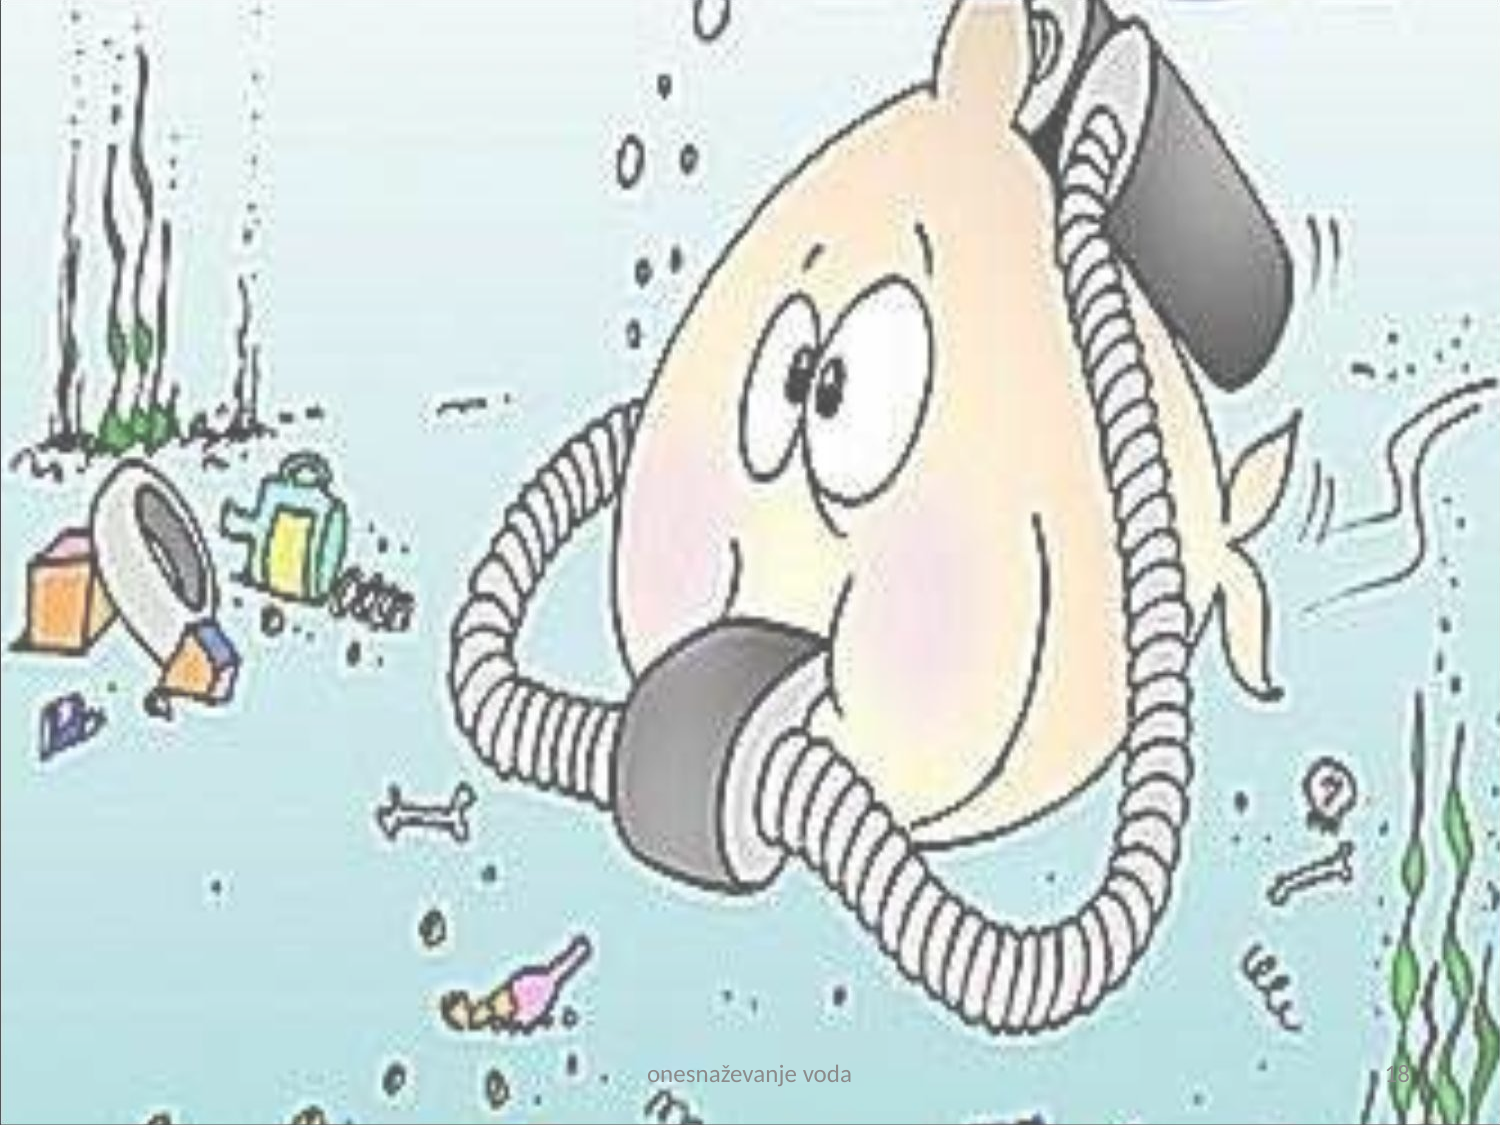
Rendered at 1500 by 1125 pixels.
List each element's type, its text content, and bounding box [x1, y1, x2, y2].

slide_number <number> [1074, 1042, 1425, 1103]
footer onesnaževanje voda [512, 1042, 988, 1103]
